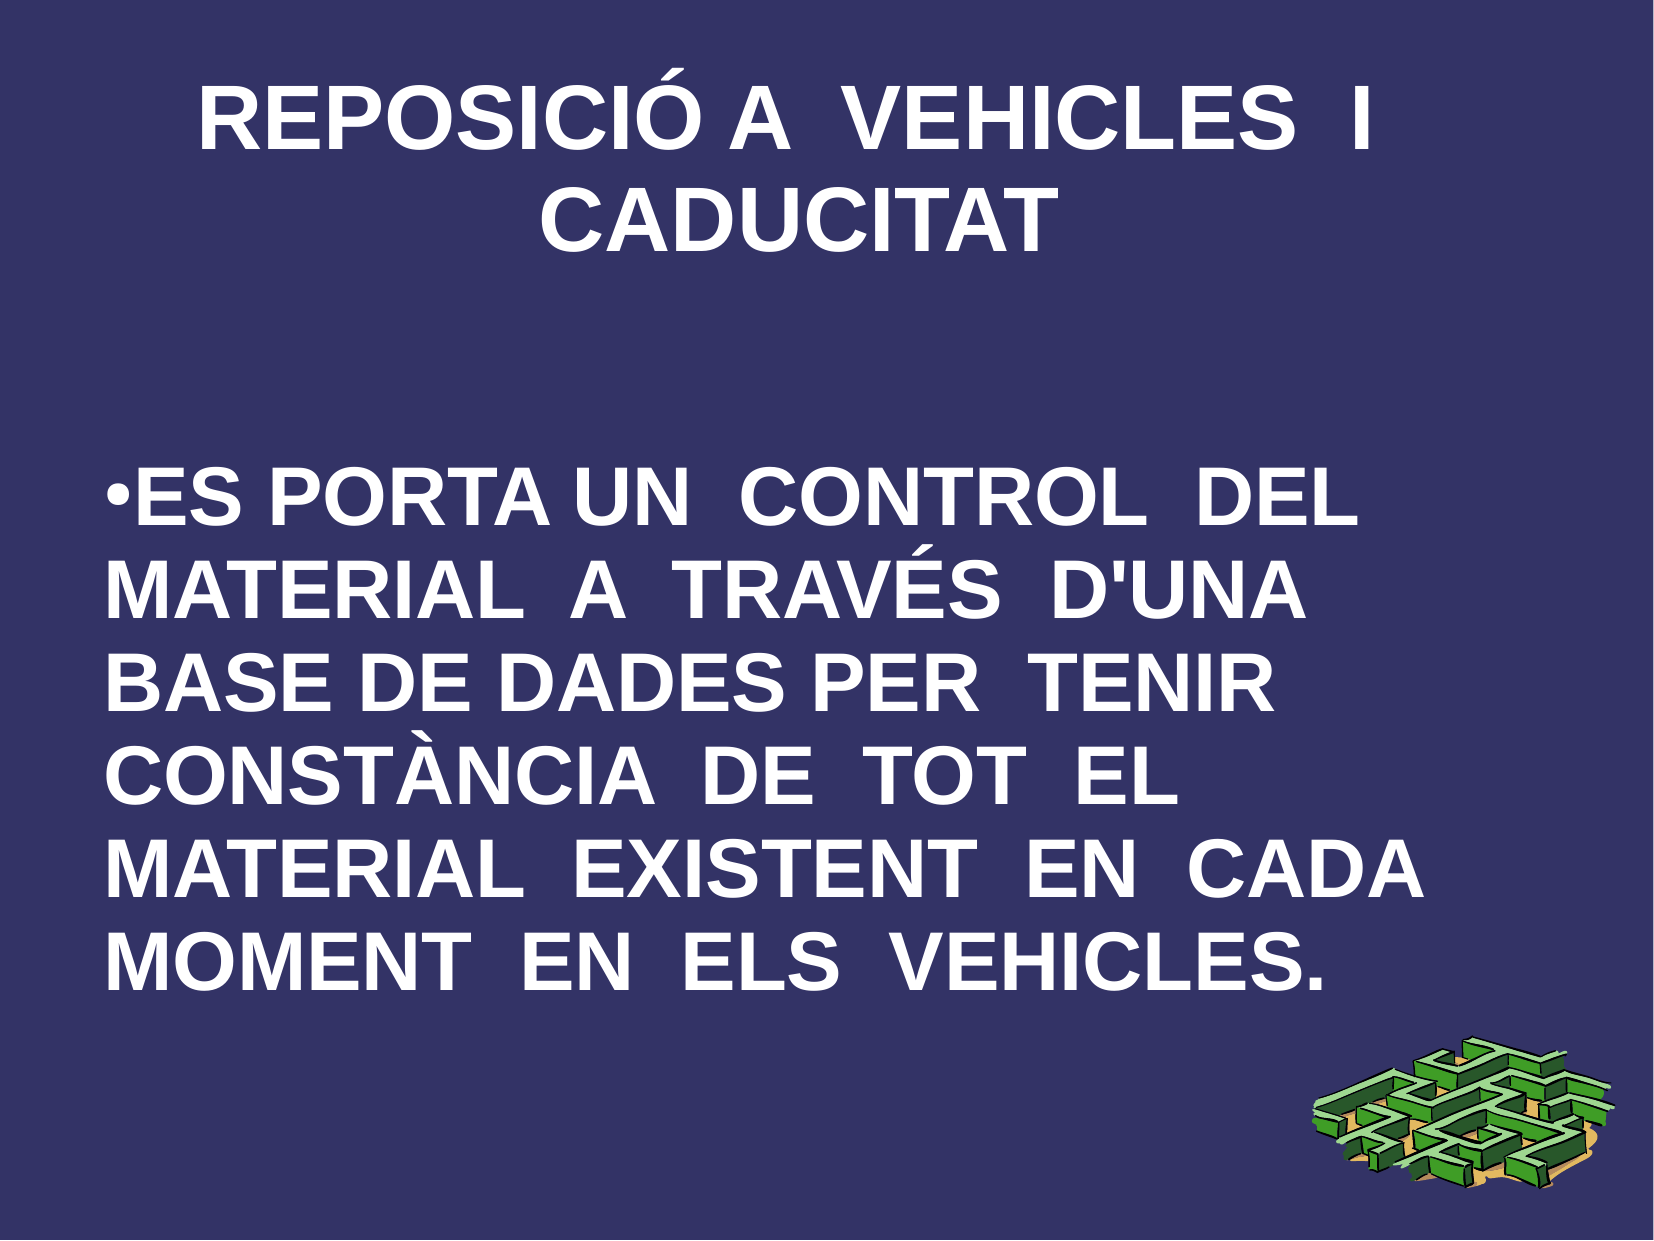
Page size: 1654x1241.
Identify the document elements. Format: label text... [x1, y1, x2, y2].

text_box REPOSICIÓ A VEHICLES I CADUCITAT [181, 59, 1418, 279]
text_box ES PORTA UN CONTROL DEL MATERIAL A TRAVÉS D'UNA BASE DE DADES PER TENIR CONSTÀNCIA DE TOT EL MATERIAL EXISTENT EN CADA MOMENT EN ELS VEHICLES. [88, 442, 1536, 1150]
